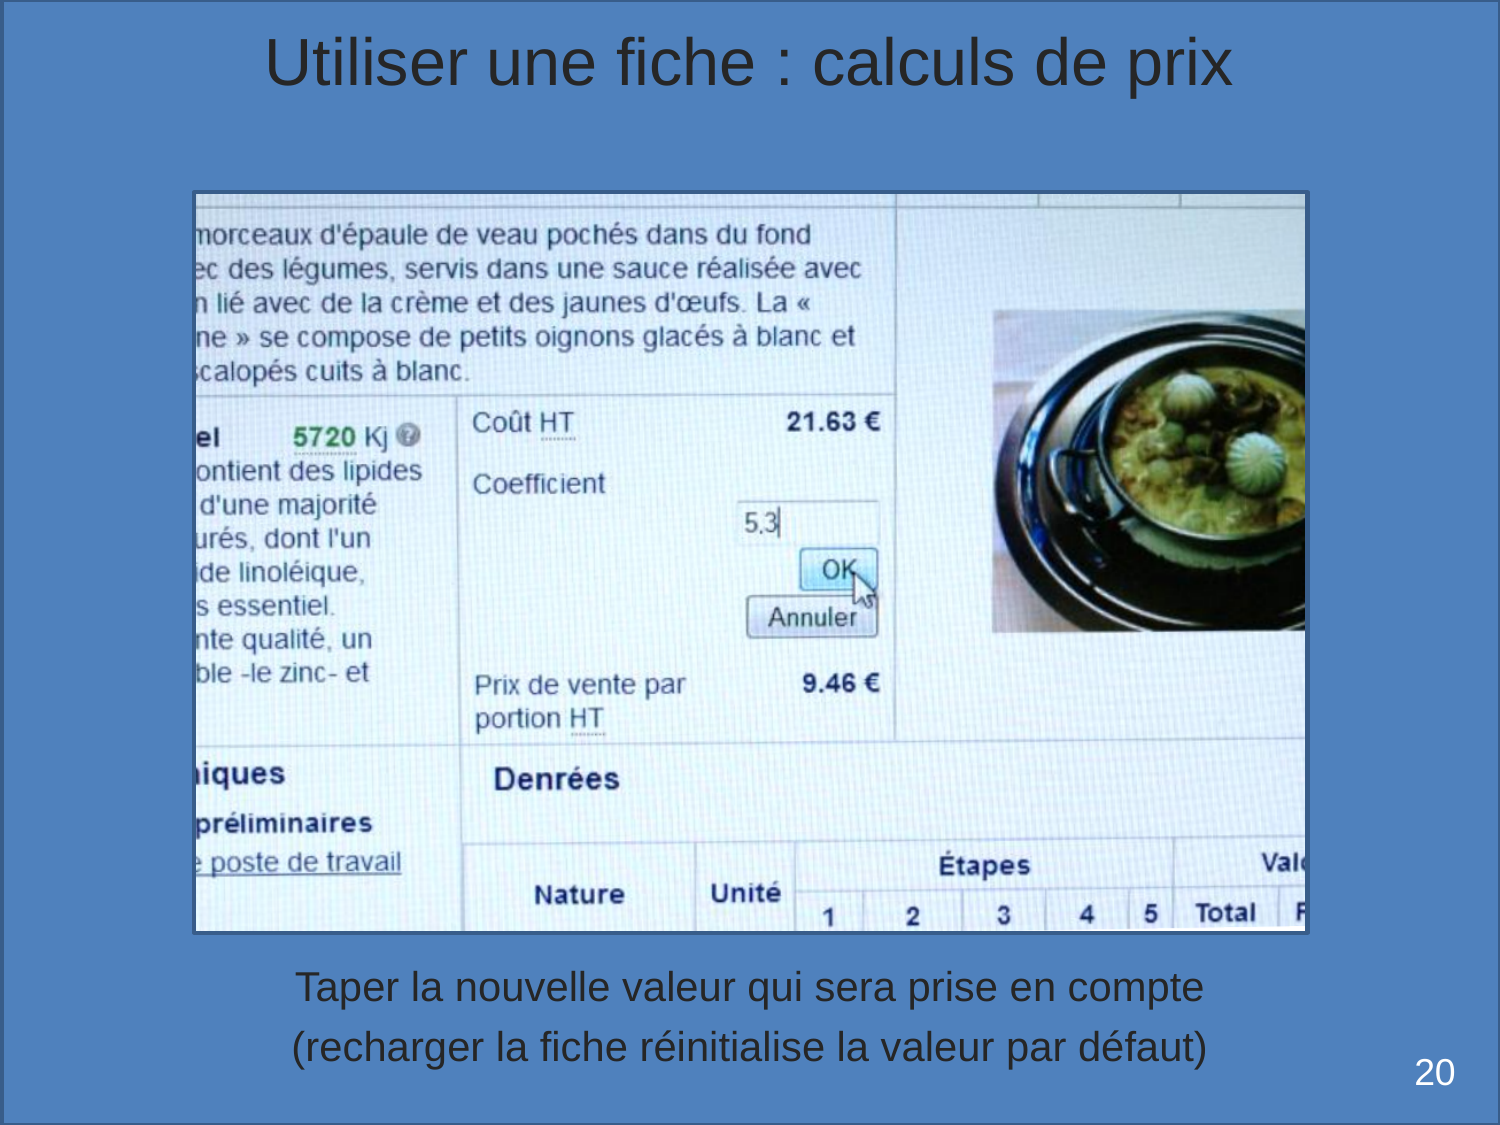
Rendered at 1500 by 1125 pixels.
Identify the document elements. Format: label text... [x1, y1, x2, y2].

text_box <numéro> [1387, 1040, 1483, 1101]
picture [195, 193, 1307, 932]
subtitle Taper la nouvelle valeur qui sera prise en compte (recharger la fiche réinitialise la valeur par défaut) [135, 952, 1365, 1118]
text_box [1, 0, 1500, 1125]
text_box Utiliser une fiche : calculs de prix [135, 10, 1365, 138]
